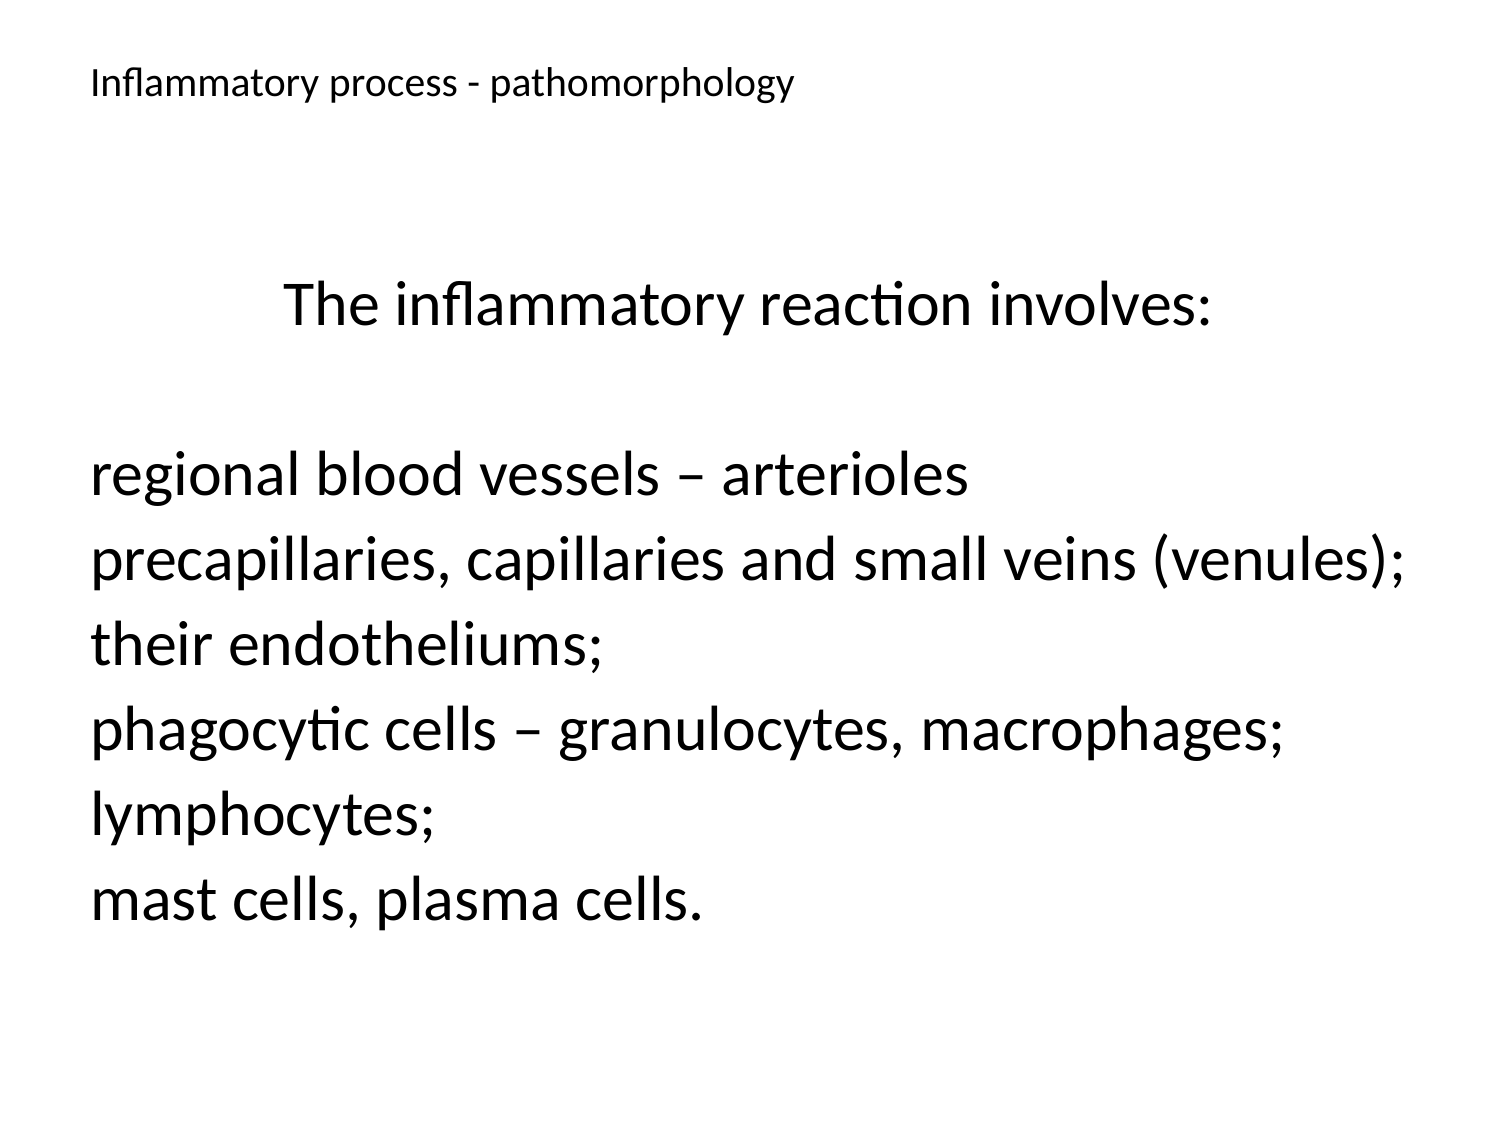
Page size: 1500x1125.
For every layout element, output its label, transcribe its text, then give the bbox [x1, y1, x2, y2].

list The inflammatory reaction involves: regional blood vessels – arterioles precapillaries, capillaries and small veins (venules); their endotheliums; phagocytic cells – granulocytes, macrophages; lymphocytes; mast cells, plasma cells. [75, 262, 1426, 1005]
title Inflammatory process - pathomorphology [75, 45, 1426, 114]
